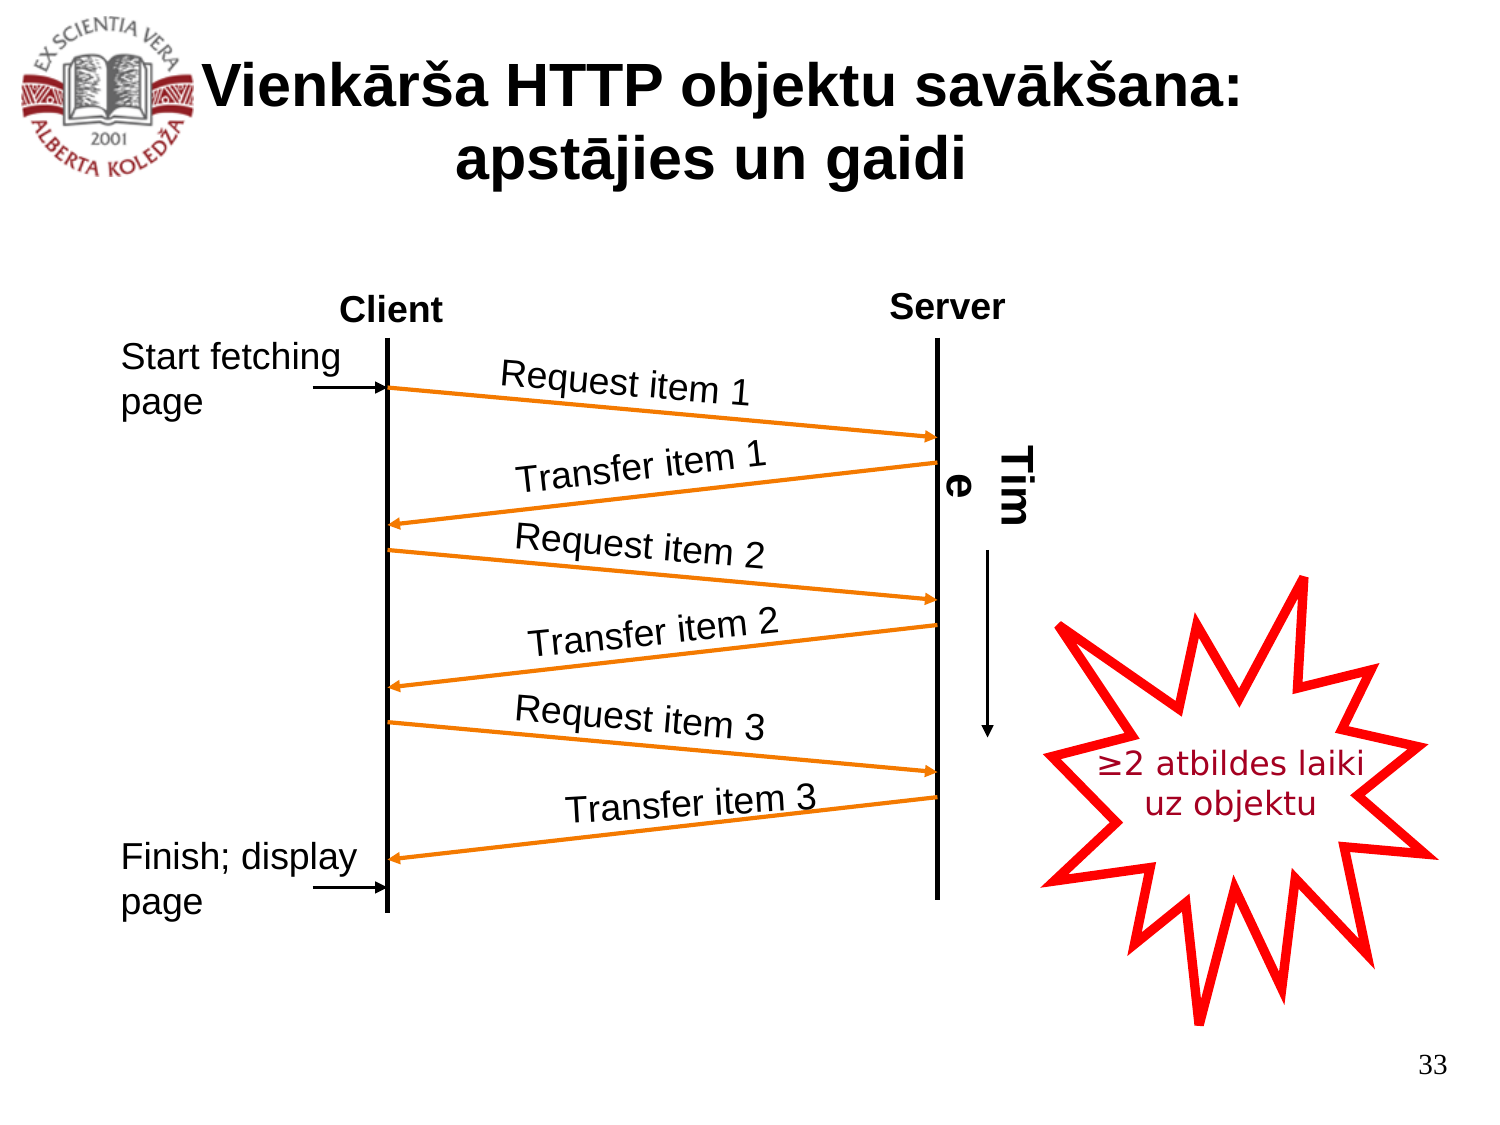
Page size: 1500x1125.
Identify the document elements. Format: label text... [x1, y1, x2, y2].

text_box Request item 3 [497, 674, 784, 758]
title Vienkārša HTTP objektu savākšana: apstājies un gaidi [50, 37, 1374, 200]
picture [21, 16, 194, 177]
text_box Start fetching page [105, 324, 357, 430]
text_box ≥2 atbildes laiki uz objektu [1051, 577, 1426, 1026]
text_box Finish; display page [105, 824, 373, 930]
text_box Request item 2 [497, 502, 784, 586]
text_box <skaitlis> [1312, 1037, 1463, 1101]
text_box Server [874, 274, 1021, 335]
text_box Time [950, 424, 1035, 548]
text_box Transfer item 3 [548, 763, 834, 840]
text_box Transfer item 2 [510, 585, 797, 674]
text_box Transfer item 1 [497, 419, 785, 506]
text_box Client [324, 277, 459, 338]
text_box Request item 1 [483, 340, 769, 422]
